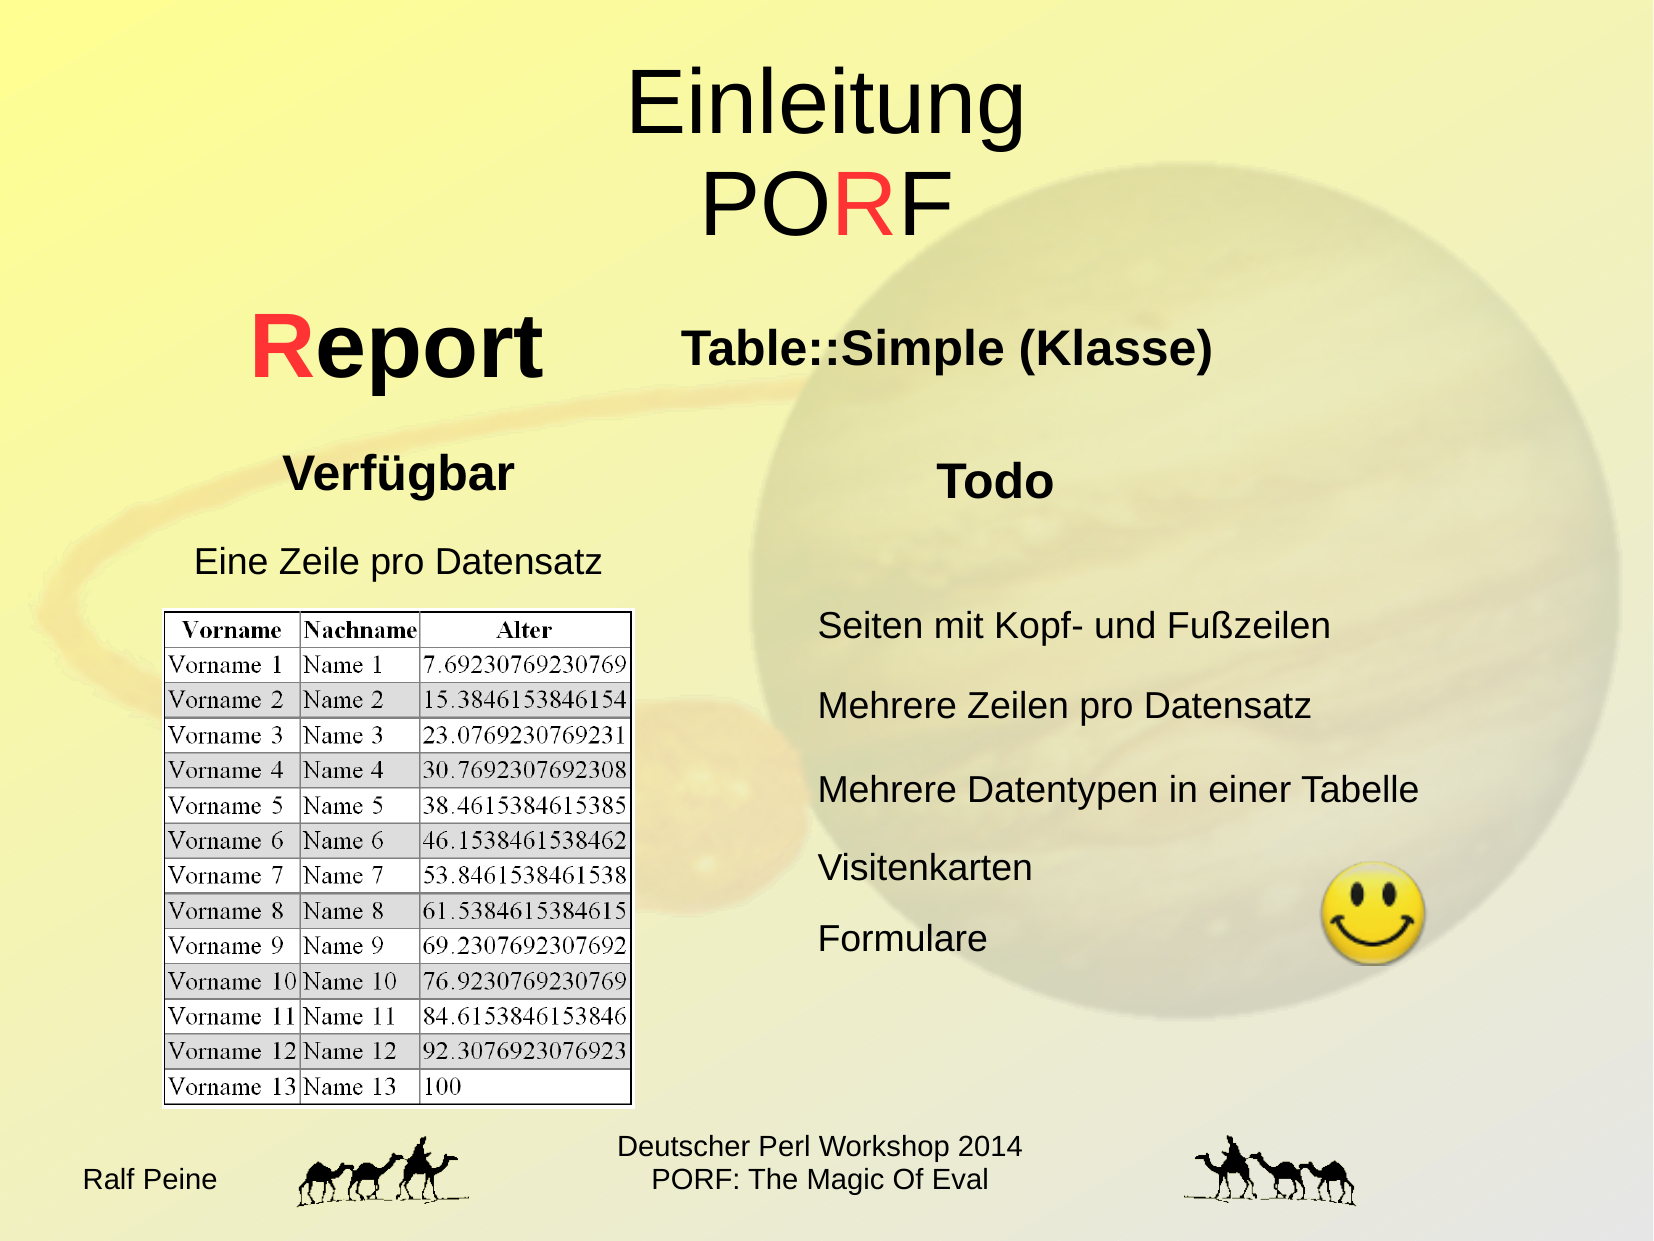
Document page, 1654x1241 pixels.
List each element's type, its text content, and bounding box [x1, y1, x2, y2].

text_box Mehrere Datentypen in einer Tabelle [802, 761, 1435, 819]
text_box Seiten mit Kopf- und Fußzeilen [802, 597, 1347, 654]
text_box Table::Simple (Klasse) [666, 312, 1229, 385]
text_box Verfügbar [267, 437, 531, 510]
text_box Formulare [802, 909, 1003, 967]
text_box Visitenkarten [802, 839, 1048, 897]
picture [291, 1134, 469, 1214]
text_box Eine Zeile pro Datensatz [179, 533, 619, 591]
text_box Todo [921, 445, 1070, 518]
picture [3, 138, 1654, 1109]
picture [1184, 1133, 1362, 1213]
text_box Report [234, 287, 560, 405]
title Einleitung PORF [82, 49, 1571, 257]
text_box Mehrere Zeilen pro Datensatz [802, 677, 1328, 734]
